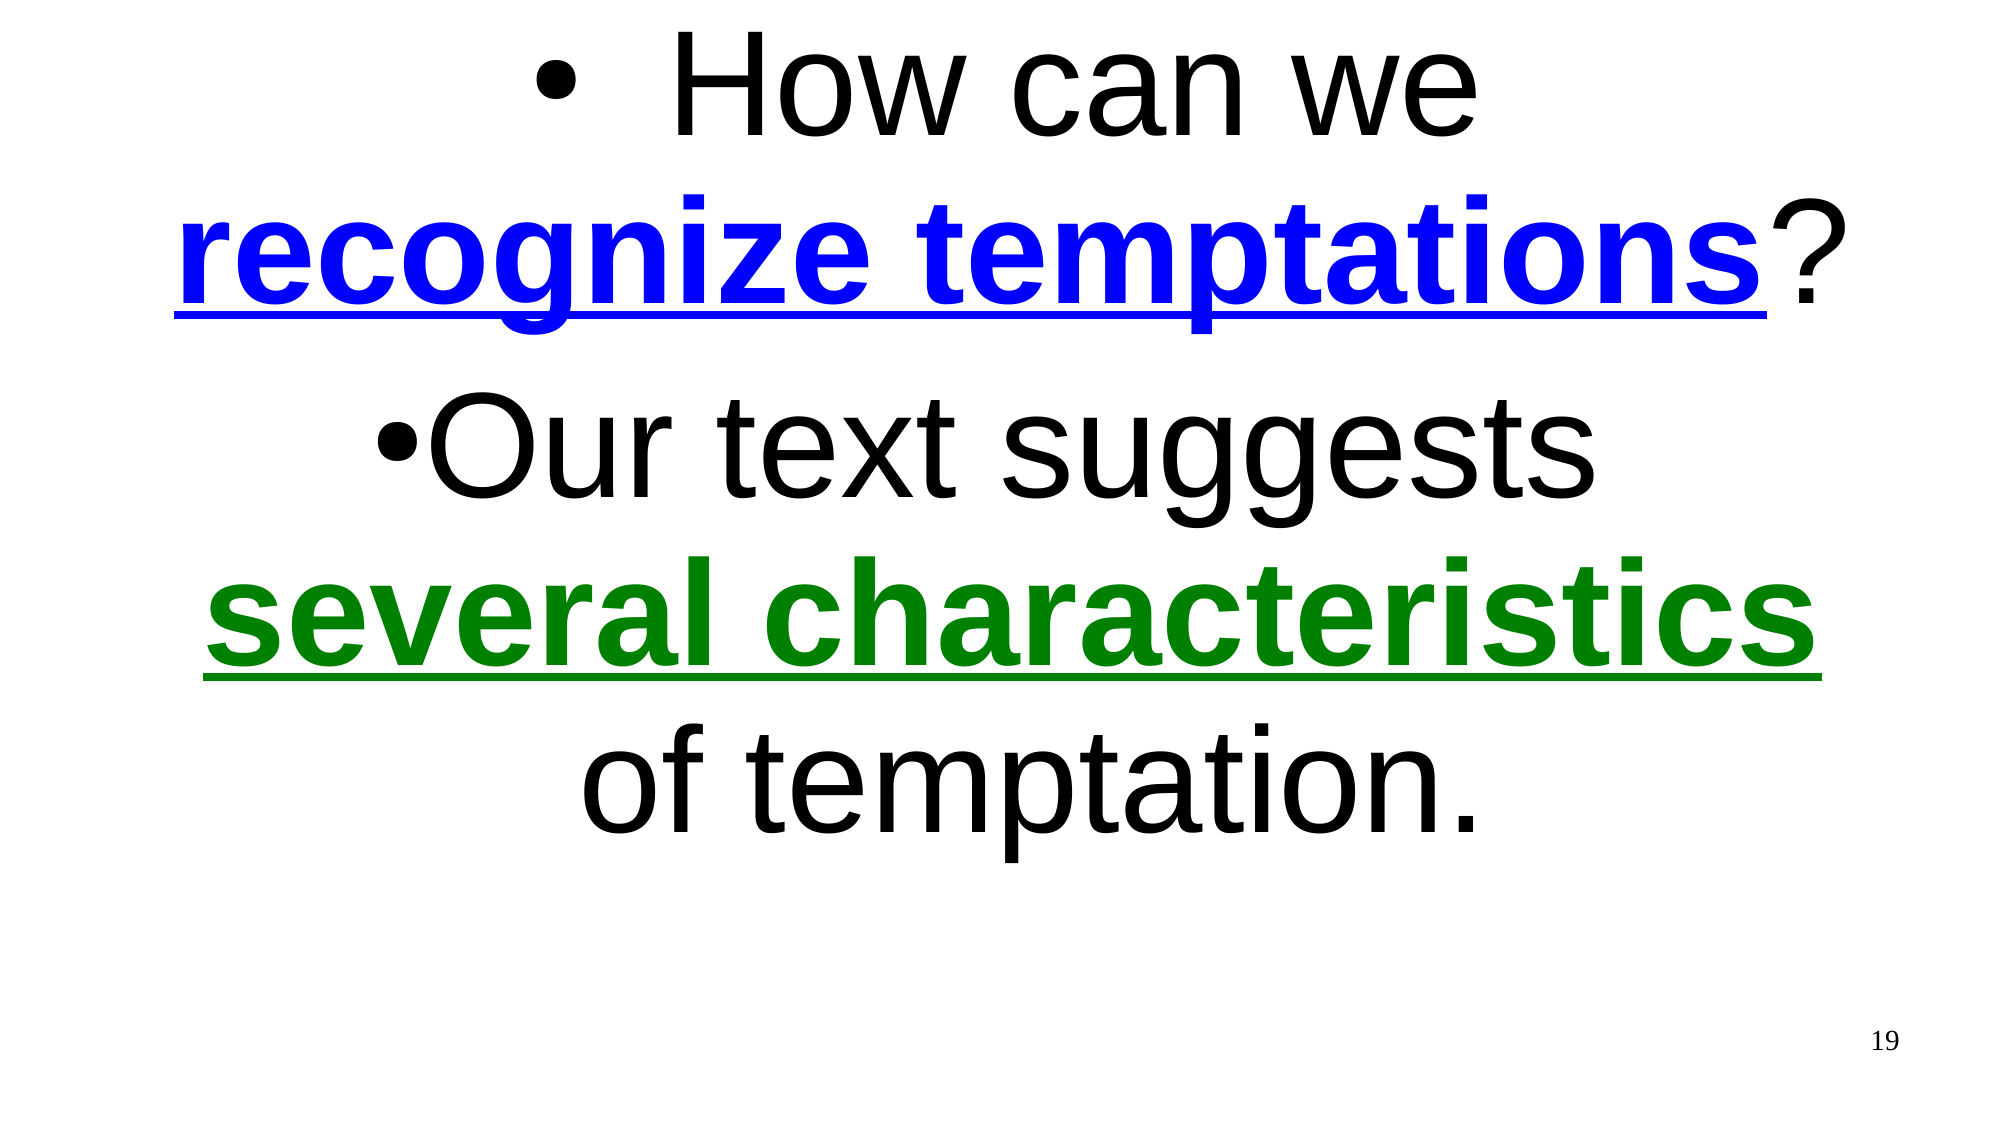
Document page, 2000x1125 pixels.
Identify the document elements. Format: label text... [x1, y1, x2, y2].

list How can we recognize temptations? Our text suggests several characteristics of temptation. [0, 0, 1996, 1123]
